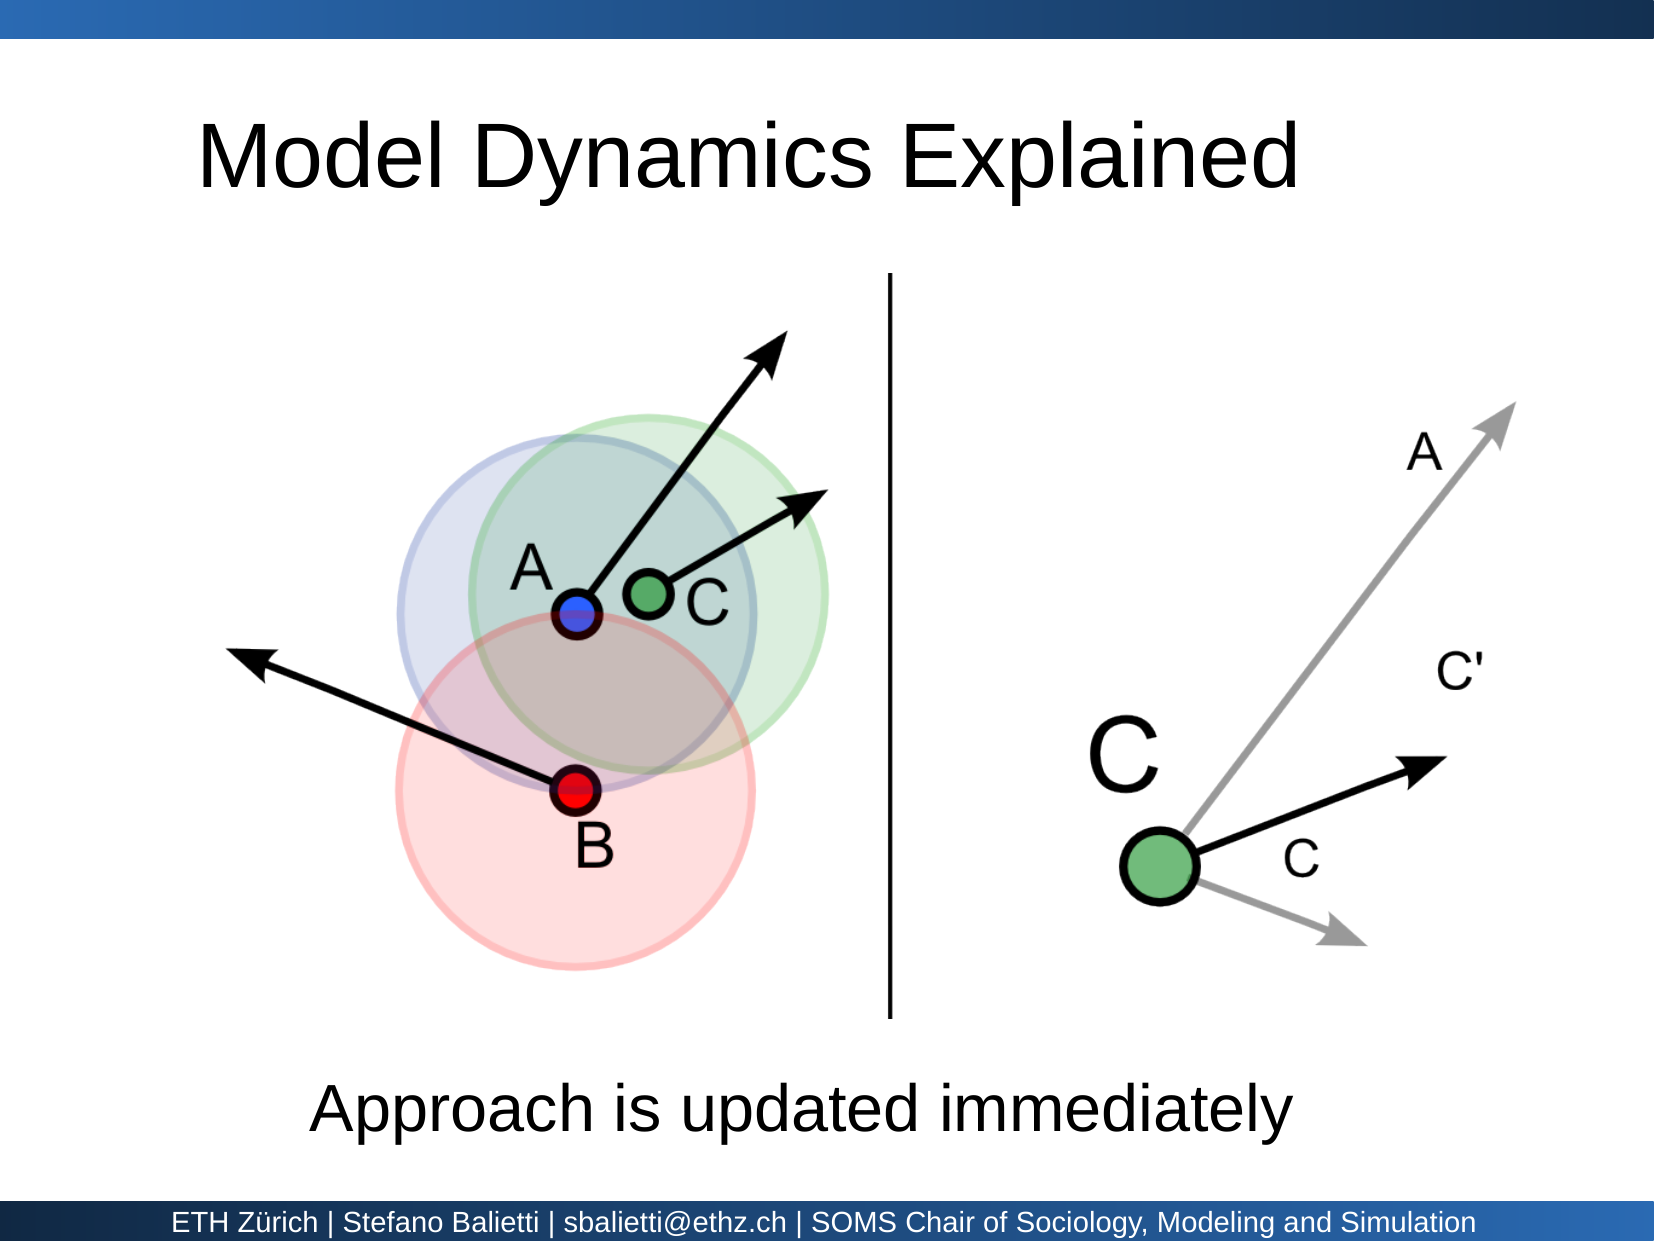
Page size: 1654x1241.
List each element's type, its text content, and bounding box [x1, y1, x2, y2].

title Model Dynamics Explained [0, 105, 1501, 208]
text_box Approach is updated immediately [295, 1064, 1314, 1154]
picture [224, 273, 1518, 1019]
